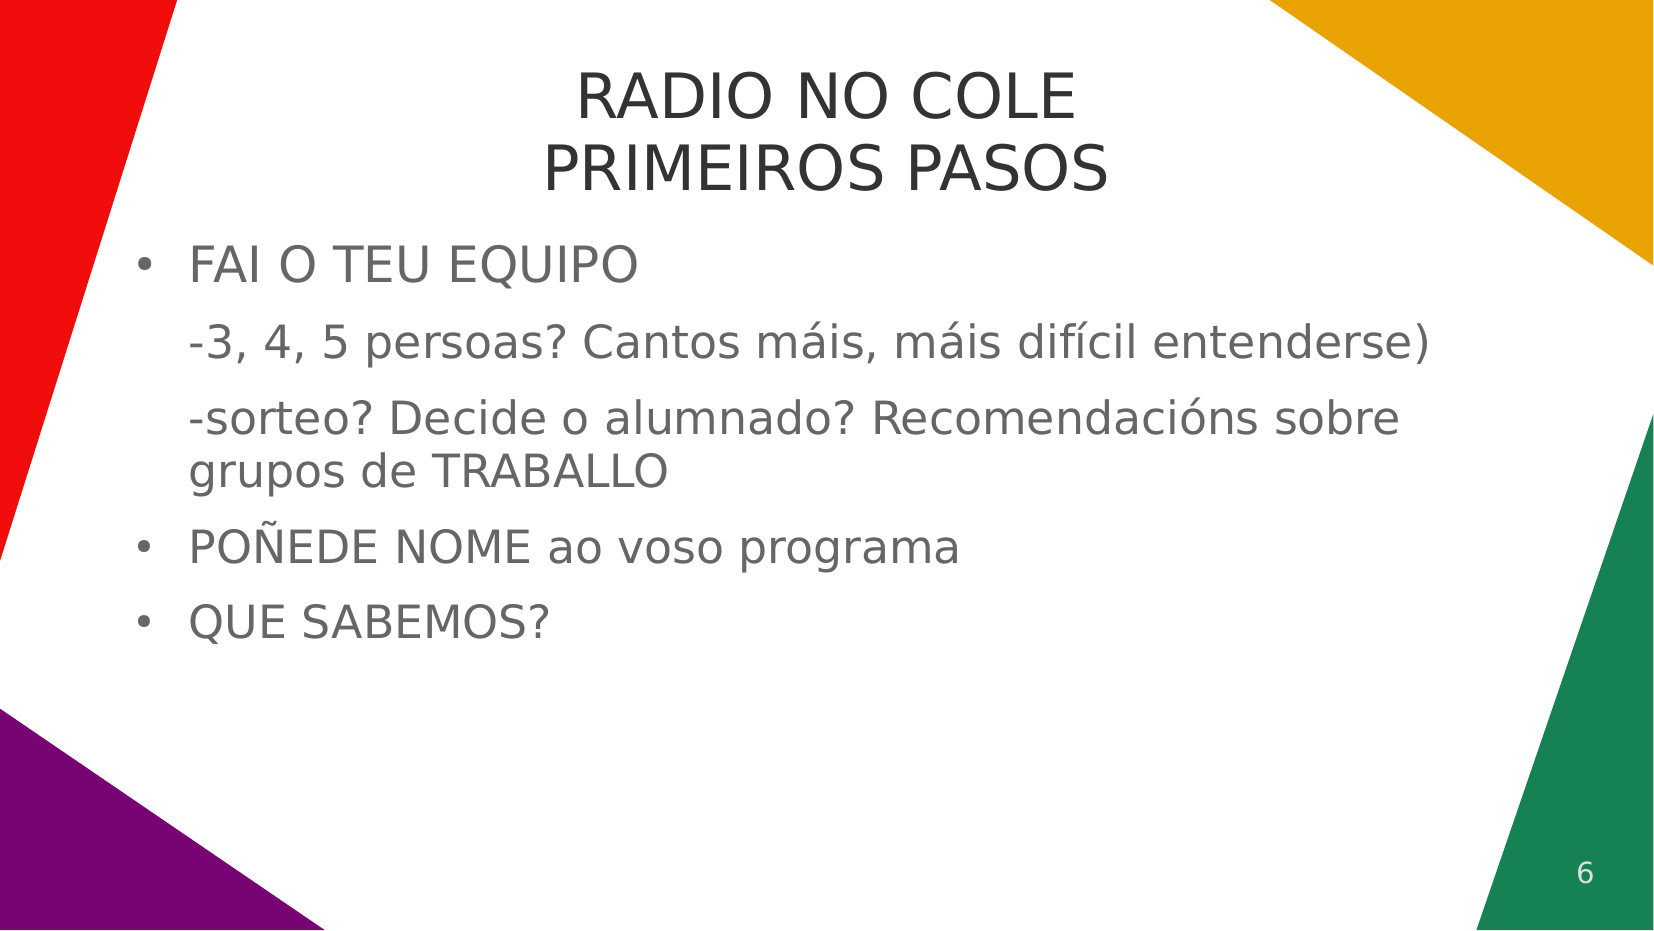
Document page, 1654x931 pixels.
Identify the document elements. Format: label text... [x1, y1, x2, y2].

title RADIO NO COLE PRIMEIROS PASOS [118, 59, 1536, 207]
list FAI O TEU EQUIPO -3, 4, 5 persoas? Cantos máis, máis difícil entenderse) -sorteo? Decide o alumnado? Recomendacións sobre grupos de TRABALLO POÑEDE NOME ao voso programa QUE SABEMOS? [118, 236, 1536, 827]
